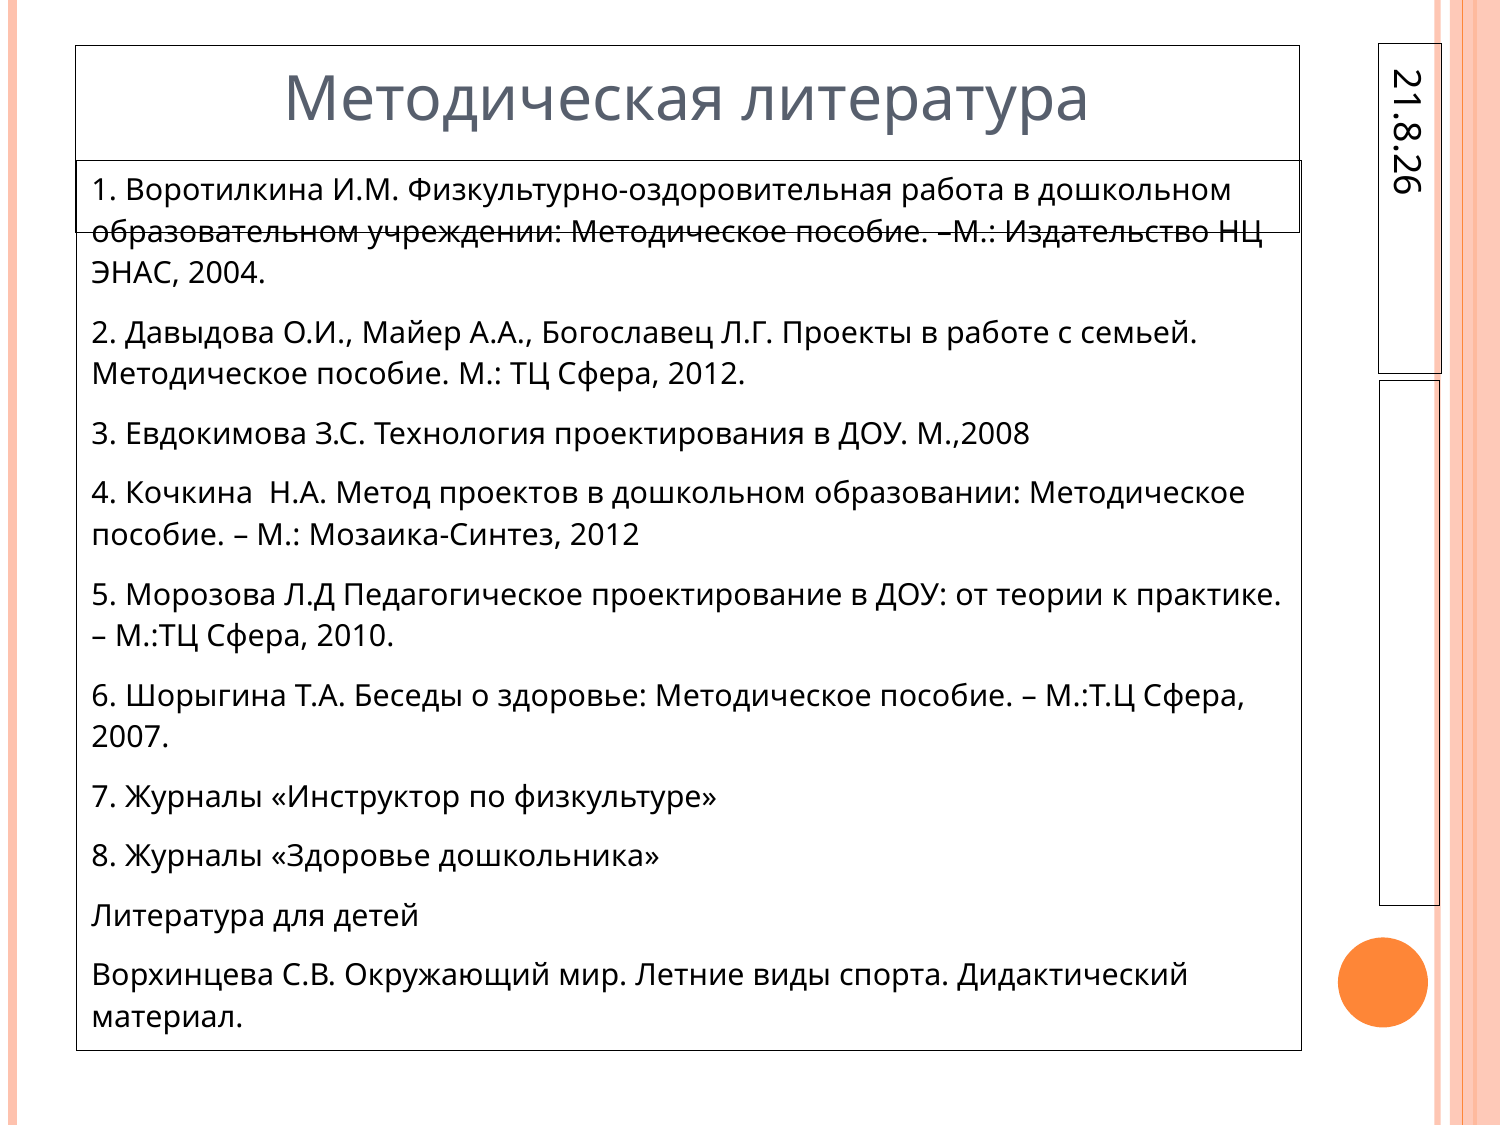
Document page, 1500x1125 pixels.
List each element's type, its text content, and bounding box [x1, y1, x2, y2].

list 1. Воротилкина И.М. Физкультурно-оздоровительная работа в дошкольном образовательном учреждении: Методическое пособие. –М.: Издательство НЦ ЭНАС, 2004. 2. Давыдова О.И., Майер А.А., Богославец Л.Г. Проекты в работе с семьей. Методическое пособие. М.: ТЦ Сфера, 2012. 3. Евдокимова З.С. Технология проектирования в ДОУ. М.,2008 4. Кочкина Н.А. Метод проектов в дошкольном образовании: Методическое пособие. – М.: Мозаика-Синтез, 2012 5. Морозова Л.Д Педагогическое проектирование в ДОУ: от теории к практике. – М.:ТЦ Сфера, 2010. 6. Шорыгина Т.А. Беседы о здоровье: Методическое пособие. – М.:Т.Ц Сфера, 2007. 7. Журналы «Инструктор по физкультуре» 8. Журналы «Здоровье дошкольника» Литература для детей Ворхинцева С.В. Окружающий мир. Летние виды спорта. Дидактический материал. [76, 160, 1302, 1051]
title Методическая литература [75, 45, 1300, 233]
